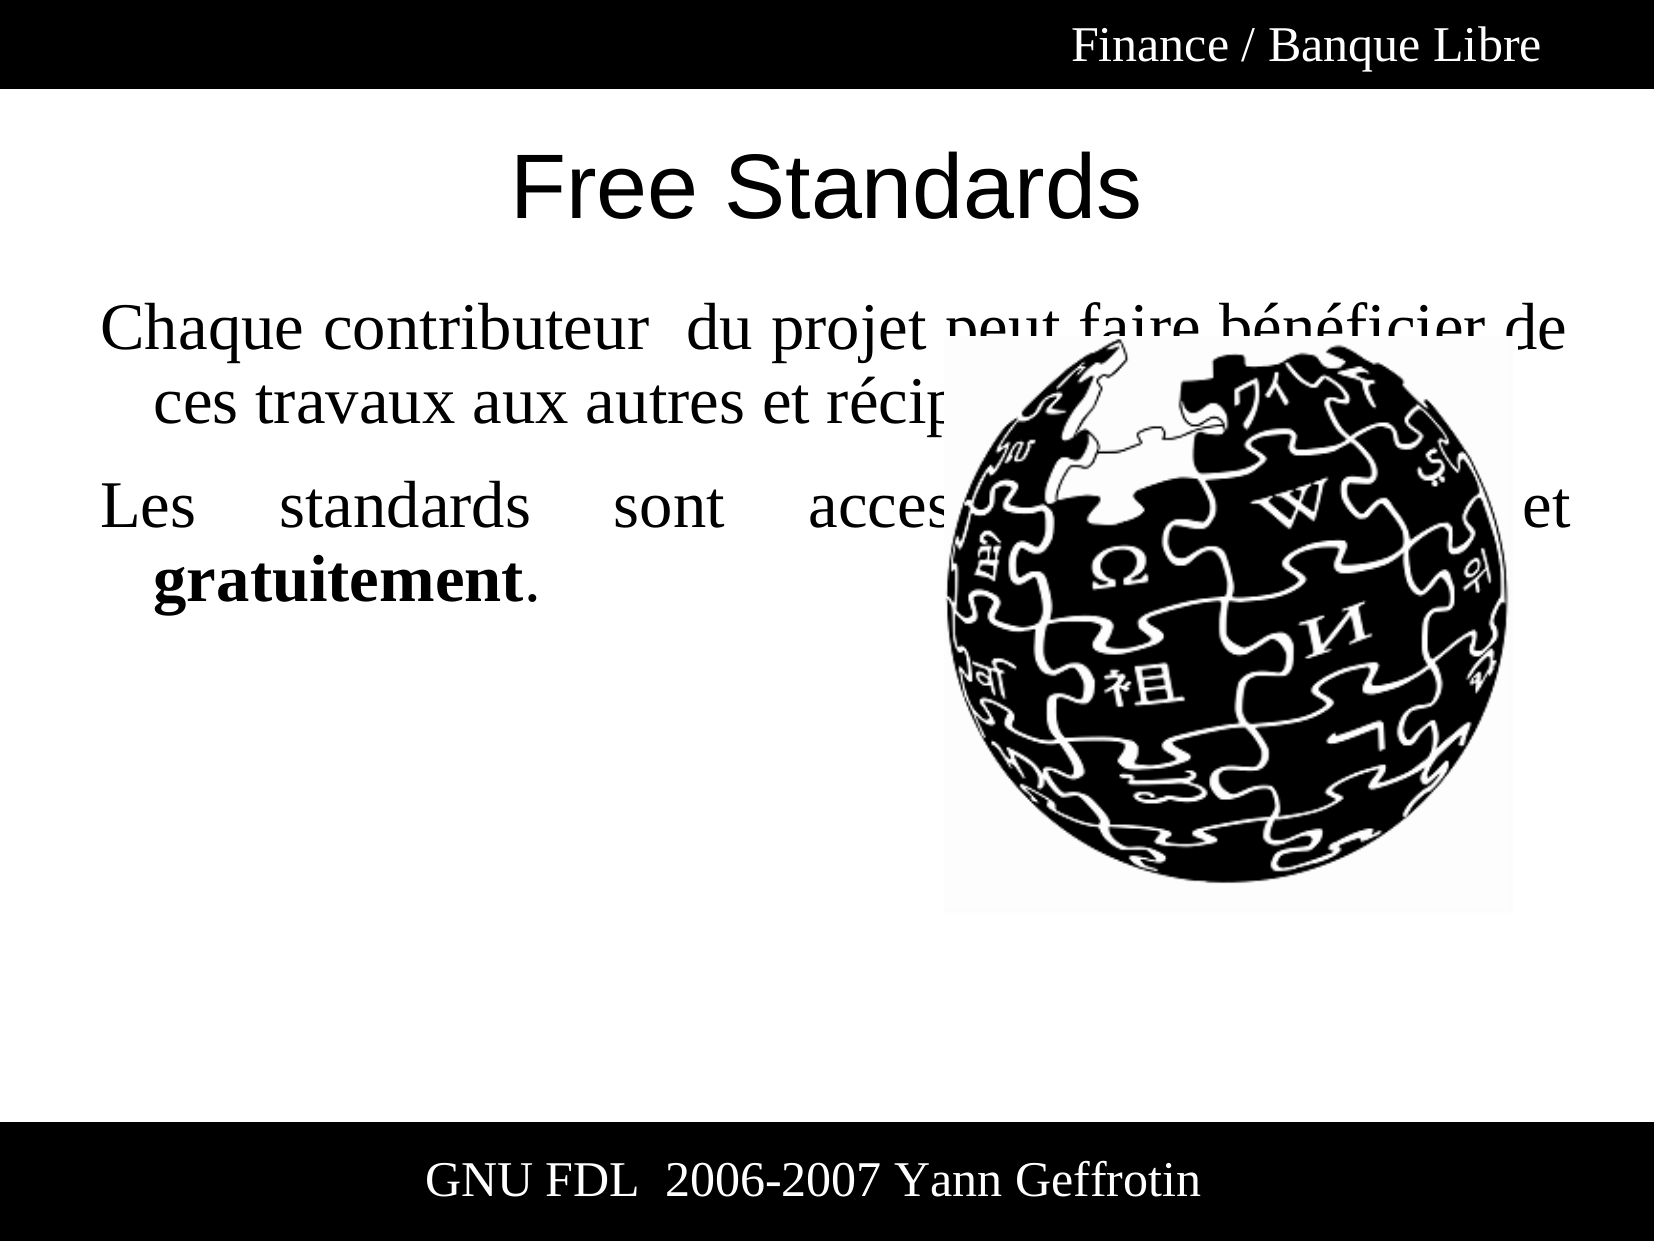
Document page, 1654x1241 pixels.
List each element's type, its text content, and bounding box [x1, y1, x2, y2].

list Chaque contributeur du projet peut faire bénéficier de ces travaux aux autres et réciproquement. Les standards sont accessible librement et gratuitement. [82, 290, 809, 1109]
picture [944, 336, 1518, 916]
title Free Standards [82, 118, 1571, 257]
